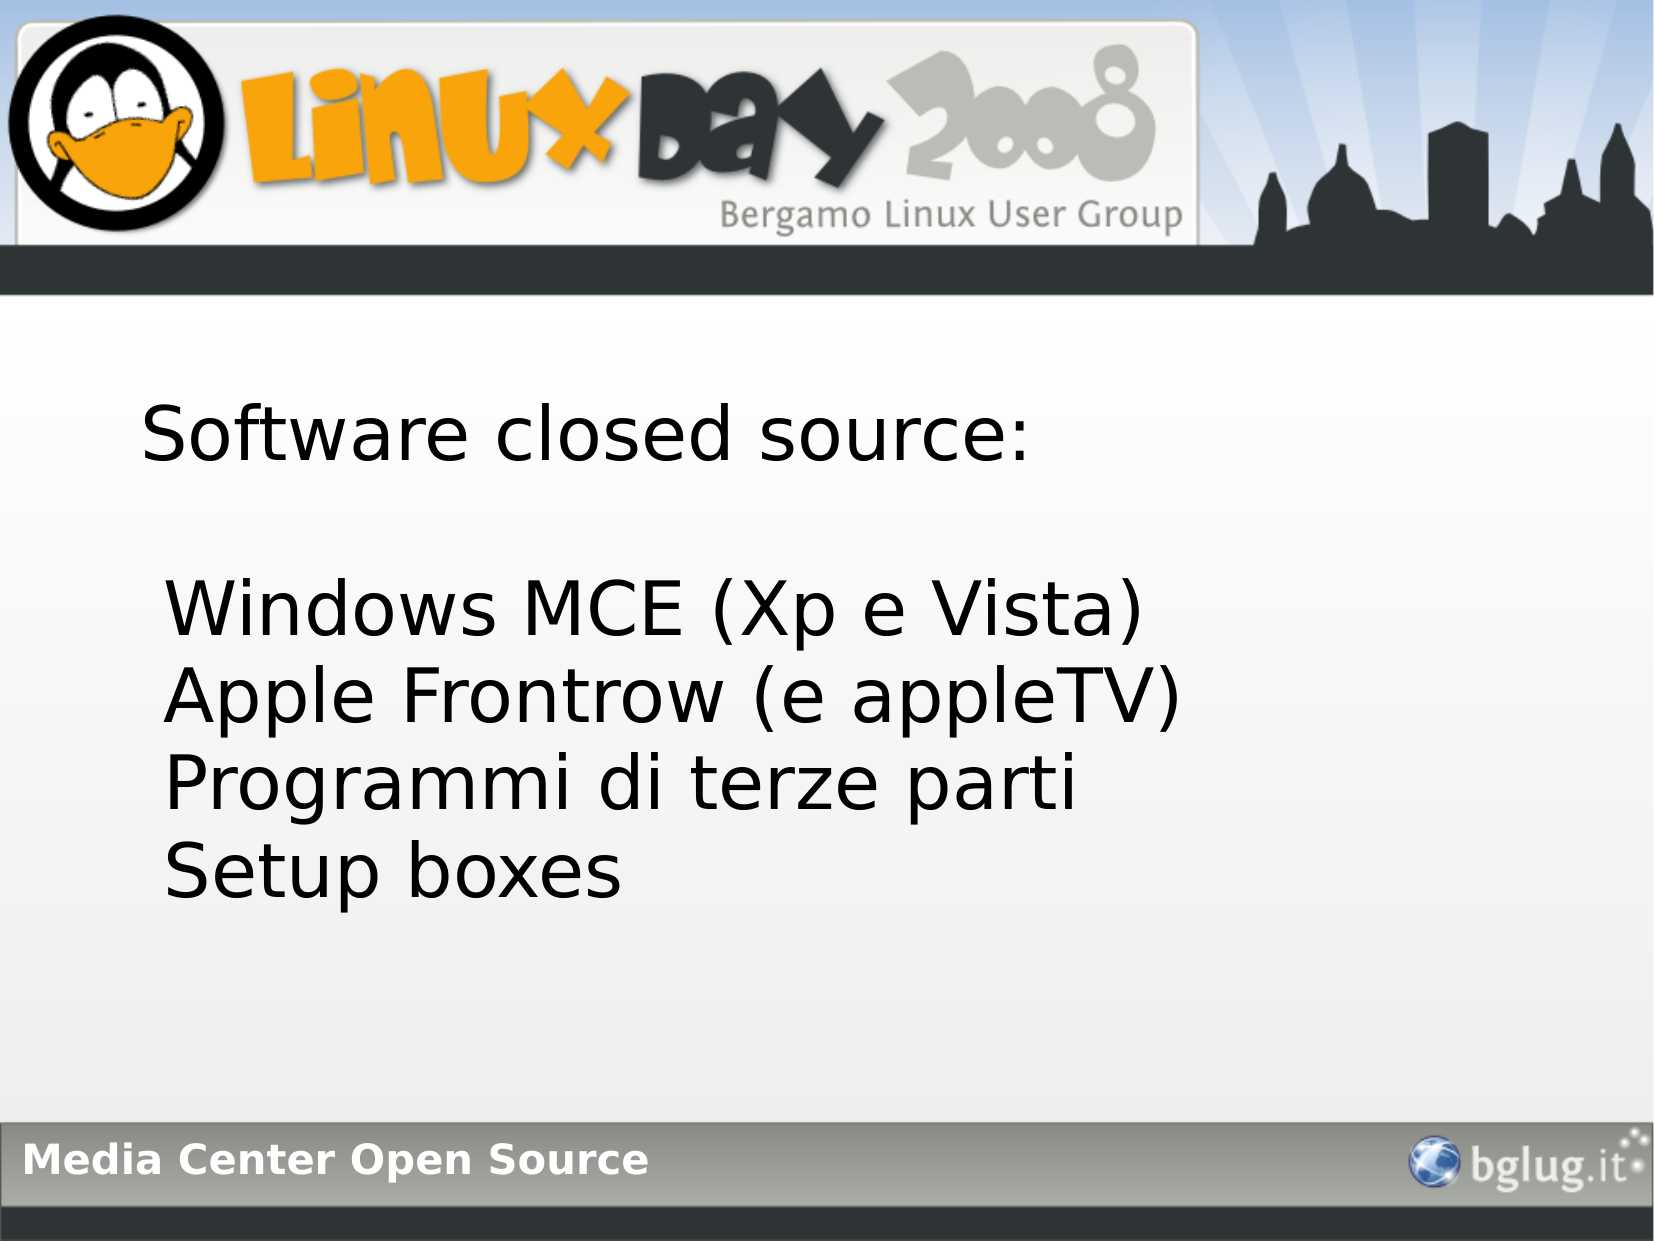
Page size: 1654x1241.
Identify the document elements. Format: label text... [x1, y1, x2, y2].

text_box Media Center Open Source [6, 1128, 665, 1241]
text_box Software closed source: Windows MCE (Xp e Vista) Apple Frontrow (e appleTV) Programmi di terze parti Setup boxes [125, 383, 1506, 1093]
picture [0, 0, 1654, 1241]
